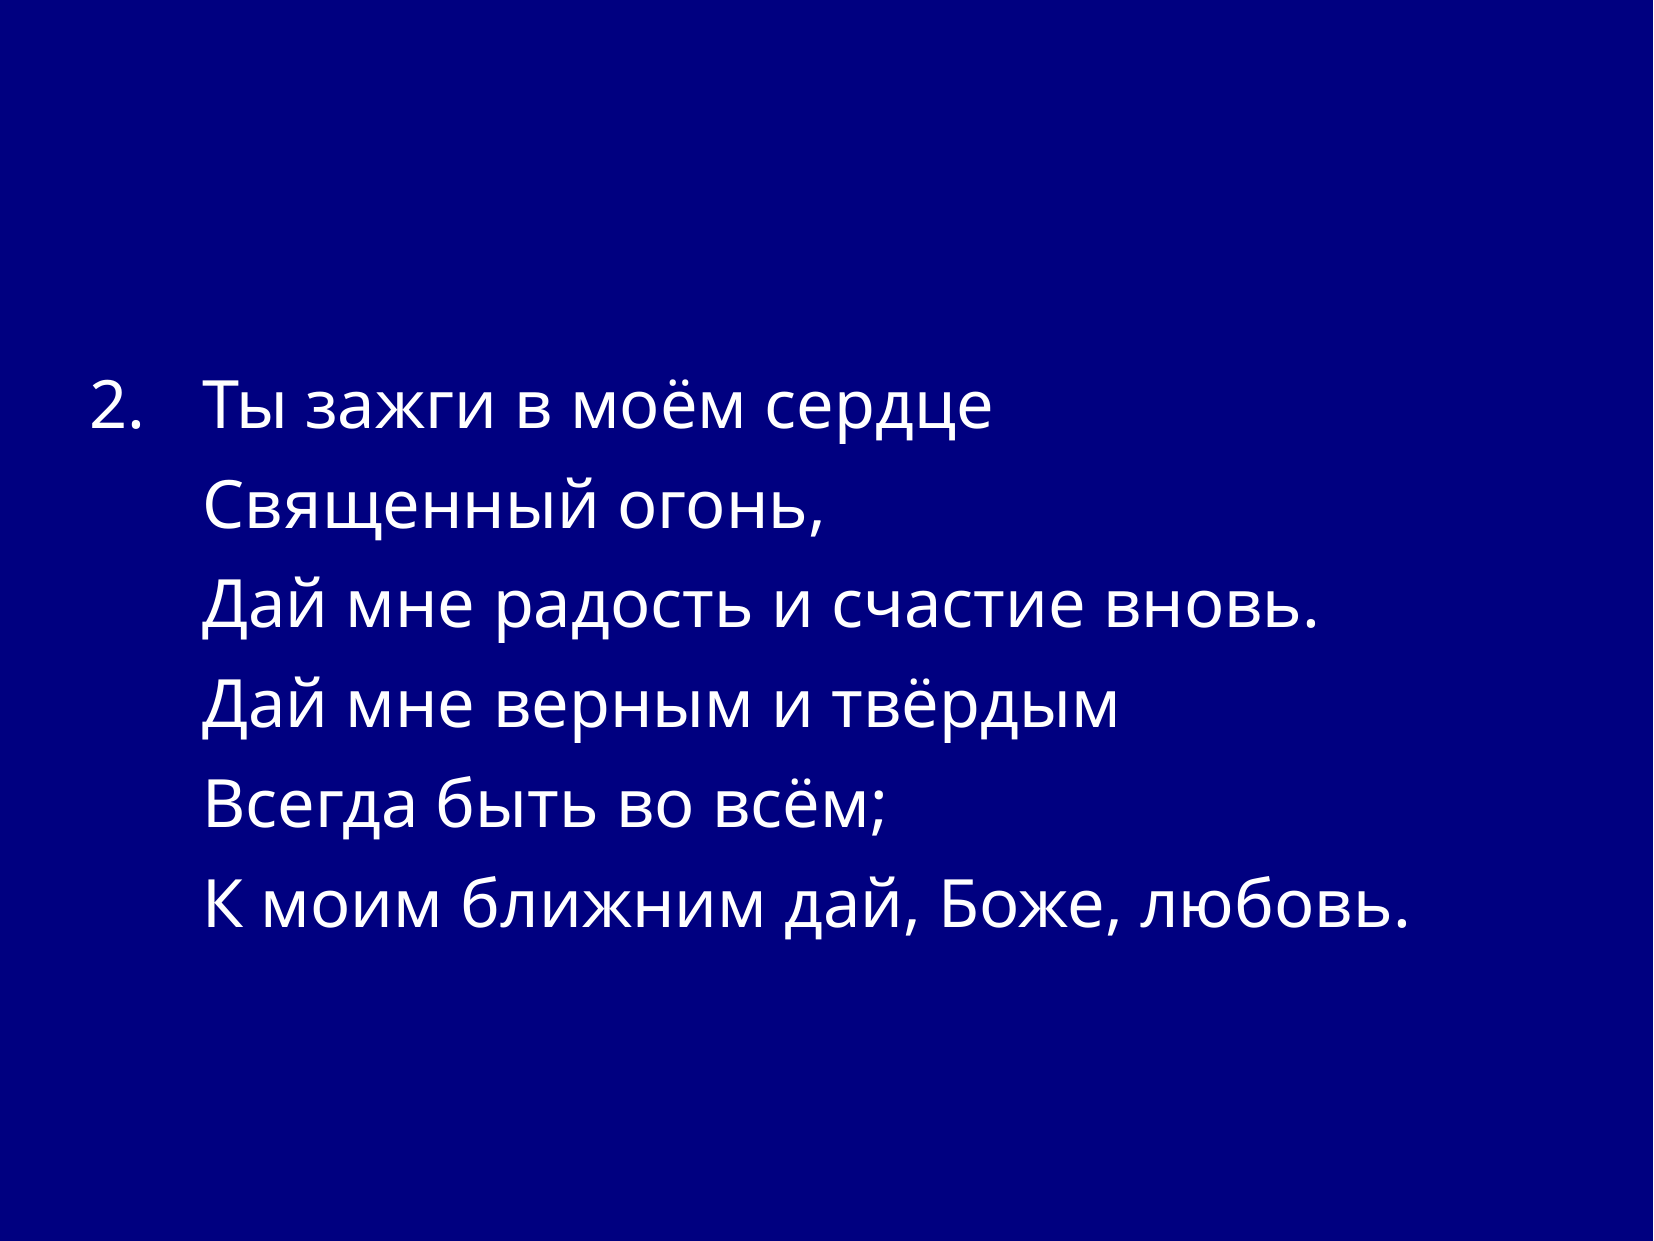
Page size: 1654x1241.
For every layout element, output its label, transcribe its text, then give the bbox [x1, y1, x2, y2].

text_box 2. Ты зажги в моём сердце Священный огонь, Дай мне радость и счастие вновь. Дай мне верным и твёрдым Всегда быть во всём; К моим ближним дай, Боже, любовь. [75, 150, 1576, 1163]
